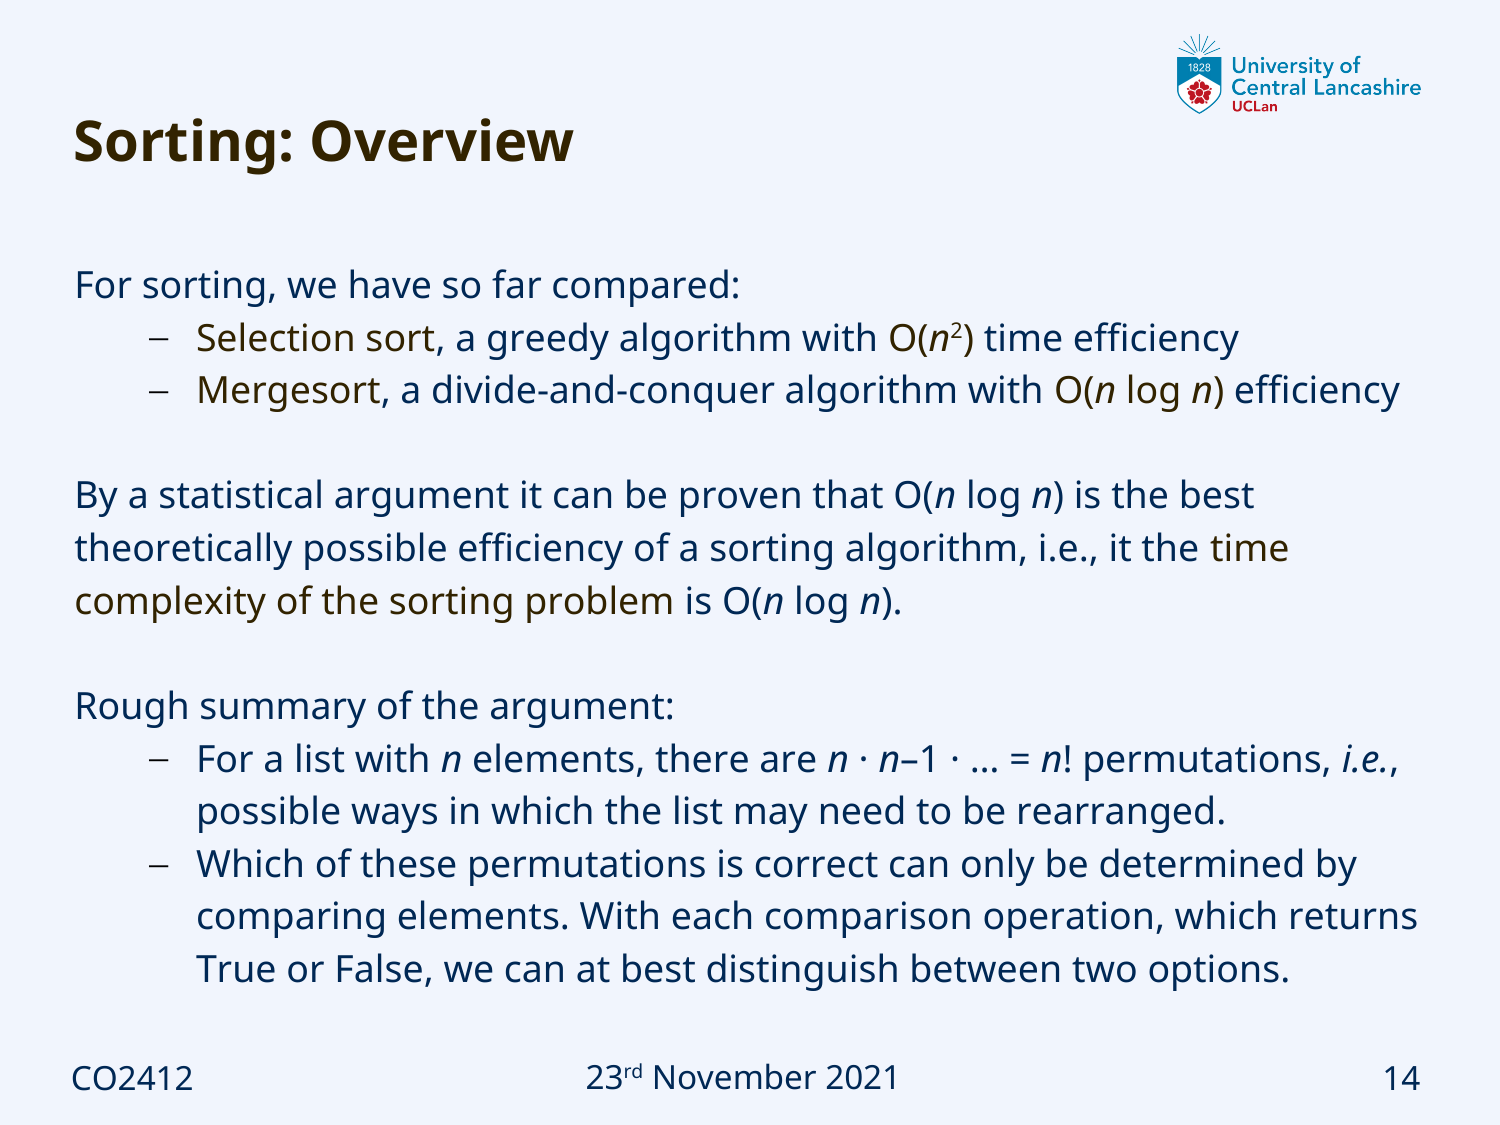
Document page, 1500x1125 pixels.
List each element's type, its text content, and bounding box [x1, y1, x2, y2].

title Sorting: Overview [58, 54, 1500, 224]
text_box For sorting, we have so far compared: Selection sort, a greedy algorithm with O(n2) time efficiency Mergesort, a divide-and-conquer algorithm with O(n log n) efficiency By a statistical argument it can be proven that O(n log n) is the best theoretically possible efficiency of a sorting algorithm, i.e., it the time complexity of the sorting problem is O(n log n). Rough summary of the argument: For a list with n elements, there are n · n–1 · … = n! permutations, i.e., possible ways in which the list may need to be rearranged. Which of these permutations is correct can only be determined by comparing elements. With each comparison operation, which returns True or False, we can at best distinguish between two options. [59, 245, 1435, 998]
picture [1177, 34, 1421, 54]
